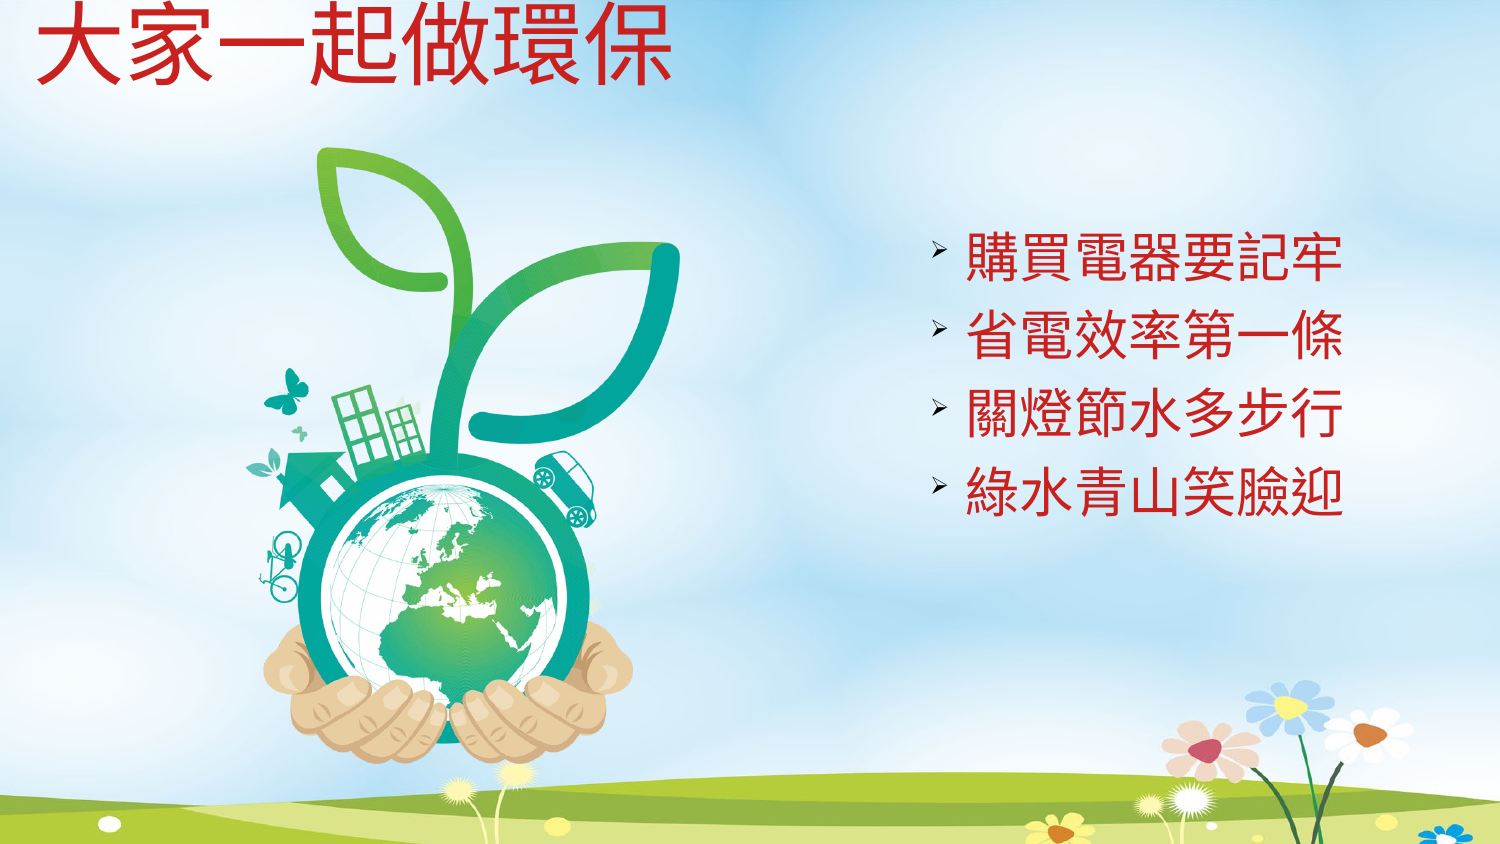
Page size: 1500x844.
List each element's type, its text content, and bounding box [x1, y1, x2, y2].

text_box 購買電器要記牢 省電效率第一條 關燈節水多步行 綠水青山笑臉迎 [915, 206, 1477, 532]
picture [0, 0, 1500, 844]
title 大家一起做環保 [0, 0, 739, 355]
